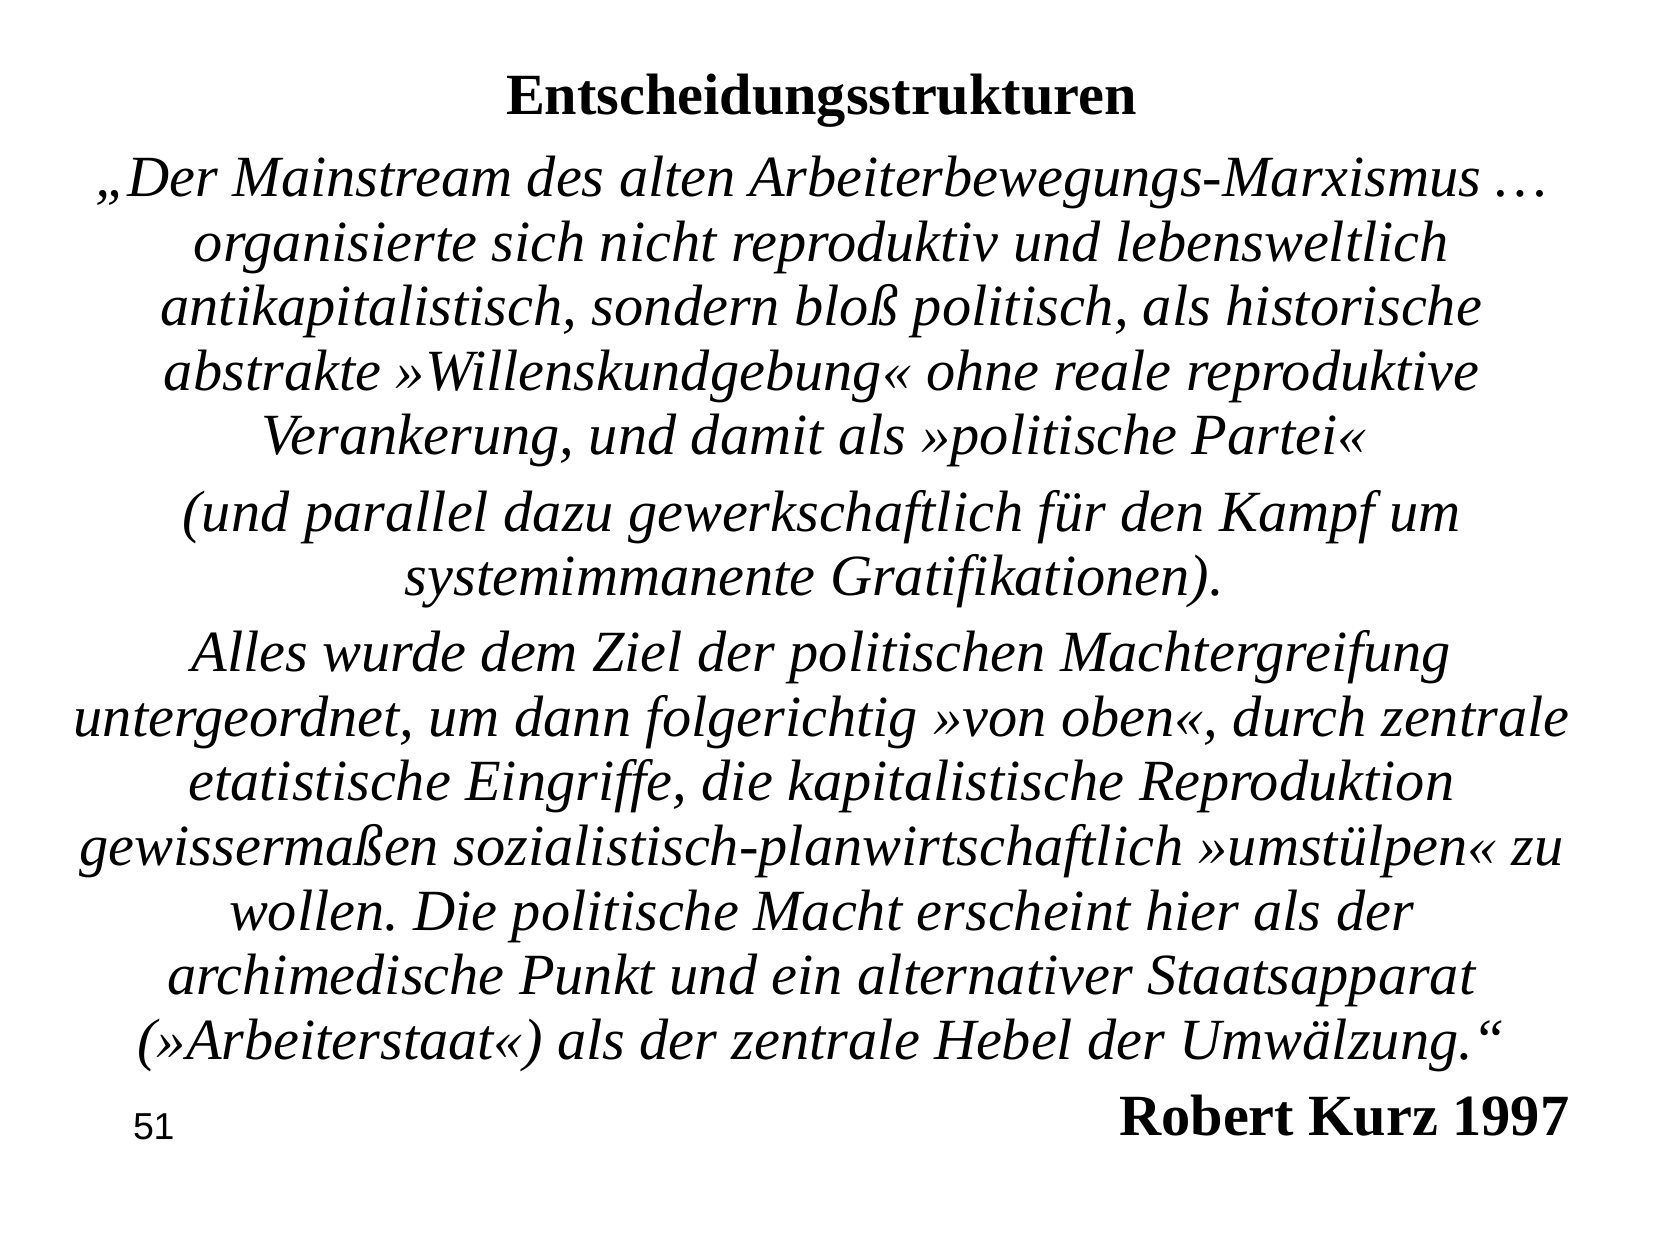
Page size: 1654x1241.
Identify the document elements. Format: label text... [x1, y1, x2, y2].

text_box <Nummer> [118, 1098, 336, 1169]
text_box Entscheidungsstrukturen „Der Mainstream des alten Arbeiterbewegungs-Marxismus … organisierte sich nicht reproduktiv und lebensweltlich antikapitalistisch, sondern bloß politisch, als historische abstrakte »Willenskundgebung« ohne reale reproduktive Verankerung, und damit als »politische Partei« (und parallel dazu gewerkschaftlich für den Kampf um systemimmanente Gratifikationen). Alles wurde dem Ziel der politischen Machtergreifung untergeordnet, um dann folgerichtig »von oben«, durch zentrale etatistische Eingriffe, die kapitalistische Reproduktion gewissermaßen sozialistisch-planwirtschaftlich »umstülpen« zu wollen. Die politische Macht erscheint hier als der archimedische Punkt und ein alternativer Staatsapparat (»Arbeiterstaat«) als der zentrale Hebel der Umwälzung.“ Robert Kurz 1997 [59, 54, 1595, 1156]
